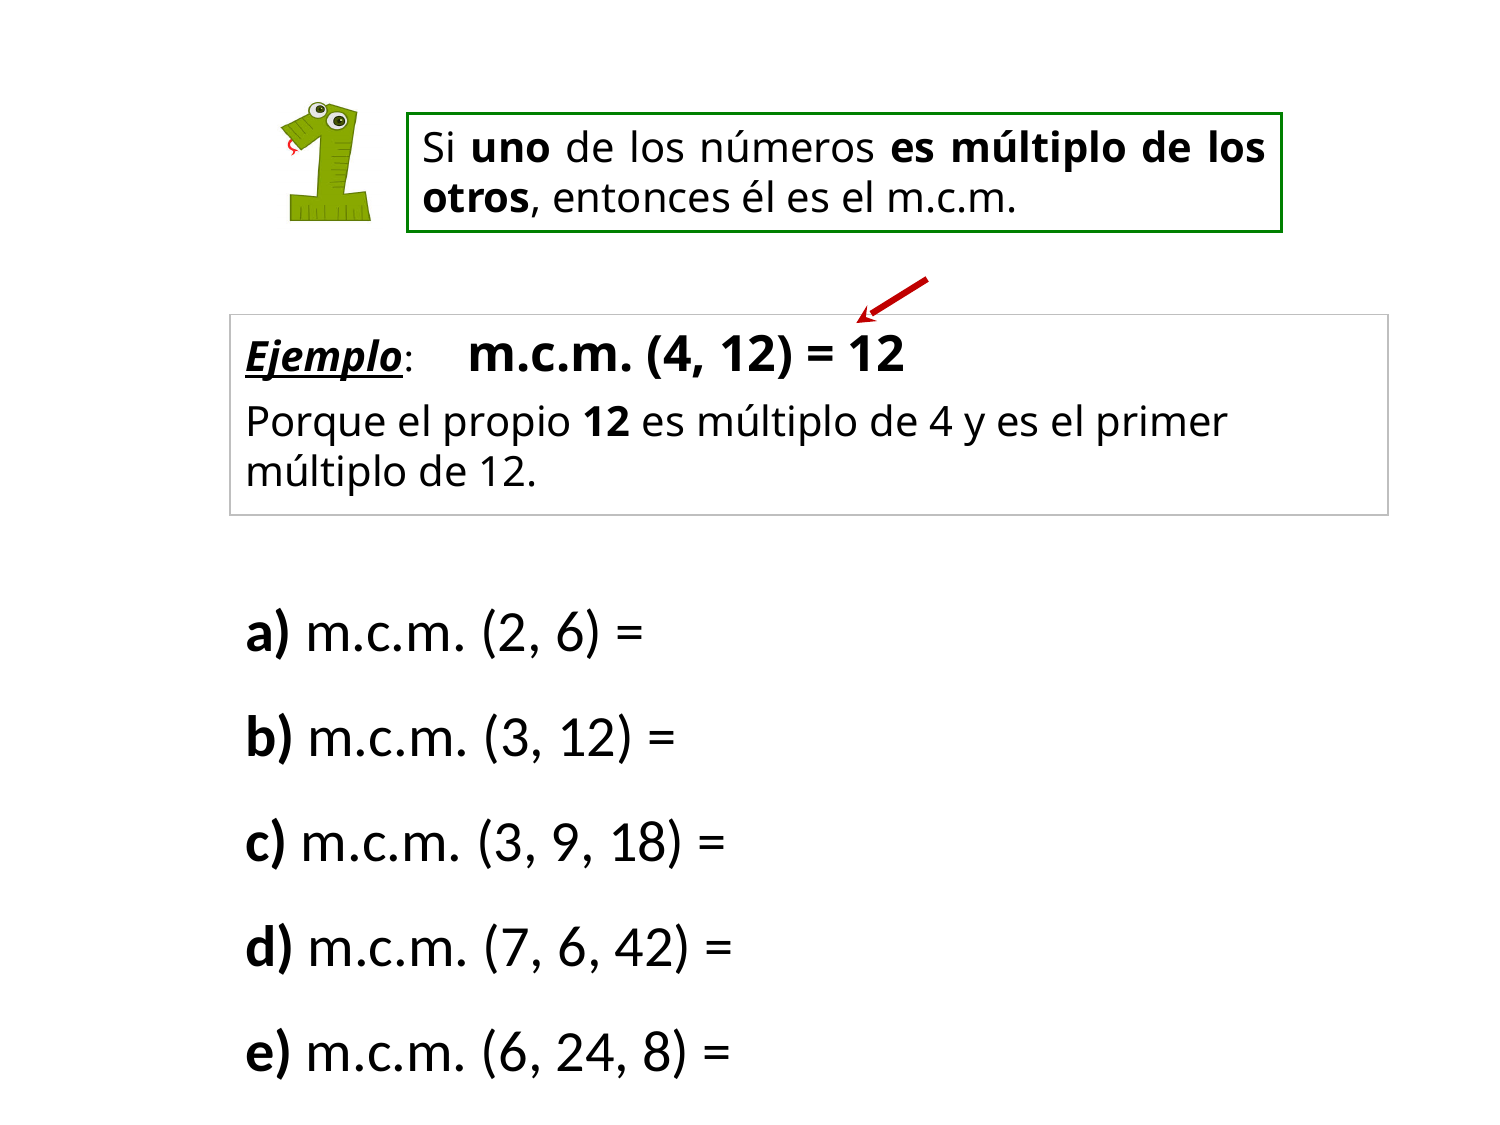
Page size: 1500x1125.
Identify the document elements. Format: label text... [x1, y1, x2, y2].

text_box Si uno de los números es múltiplo de los otros, entonces él es el m.c.m. [407, 113, 1282, 232]
picture [277, 101, 383, 229]
text_box Ejemplo: m.c.m. (4, 12) = 12 Porque el propio 12 es múltiplo de 4 y es el primer múltiplo de 12. [230, 314, 1388, 516]
text_box a) m.c.m. (2, 6) = b) m.c.m. (3, 12) = c) m.c.m. (3, 9, 18) = d) m.c.m. (7, 6, 42) = e) m.c.m. (6, 24, 8) = [230, 550, 1306, 1091]
